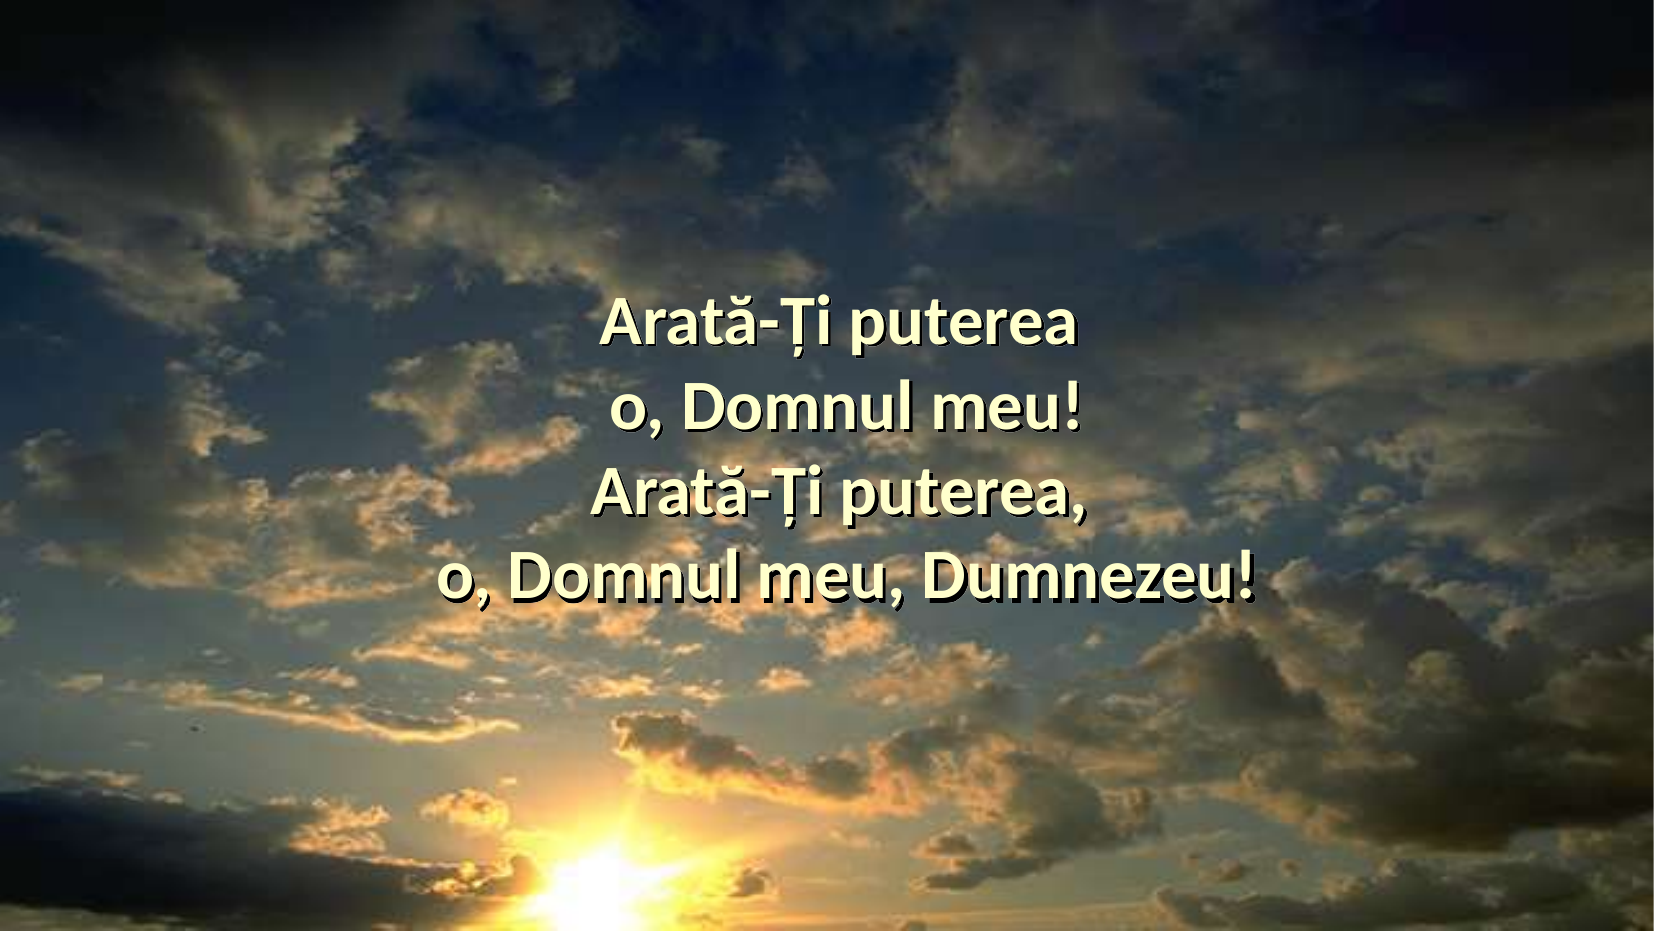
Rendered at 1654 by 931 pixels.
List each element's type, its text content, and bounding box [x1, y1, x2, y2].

text_box Arată-Ţi puterea o, Domnul meu! Arată-Ţi puterea, o, Domnul meu, Dumnezeu! [421, 95, 1274, 621]
picture [0, 0, 1654, 931]
